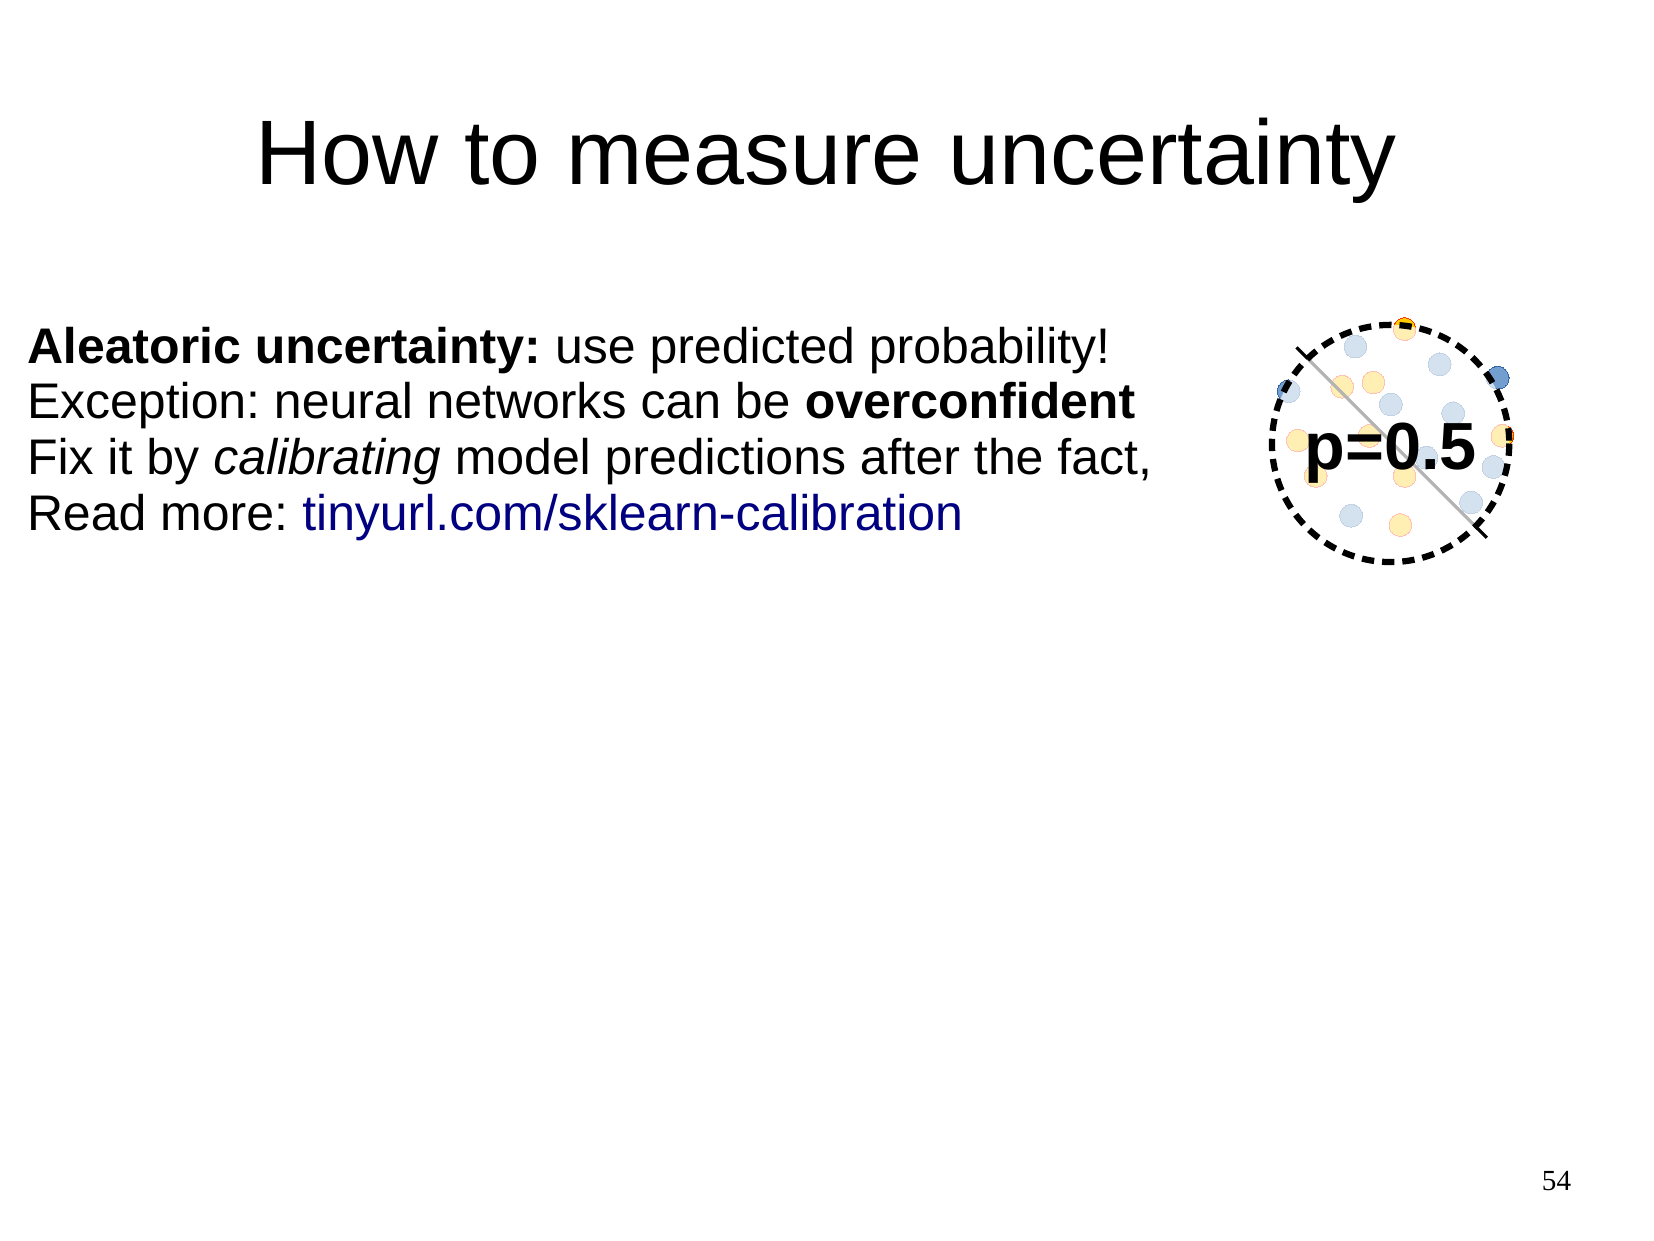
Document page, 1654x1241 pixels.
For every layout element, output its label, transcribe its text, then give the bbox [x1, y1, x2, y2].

text_box Aleatoric uncertainty: use predicted probability! Exception: neural networks can be overconfident Fix it by calibrating model predictions after the fact, Read more: tinyurl.com/sklearn-calibration [27, 169, 1636, 1241]
text_box [1363, 559, 1418, 563]
text_box [1347, 317, 1434, 333]
title How to measure uncertainty [82, 49, 1571, 169]
text_box p=0.5 [1272, 333, 1510, 559]
text_box [1510, 427, 1514, 445]
